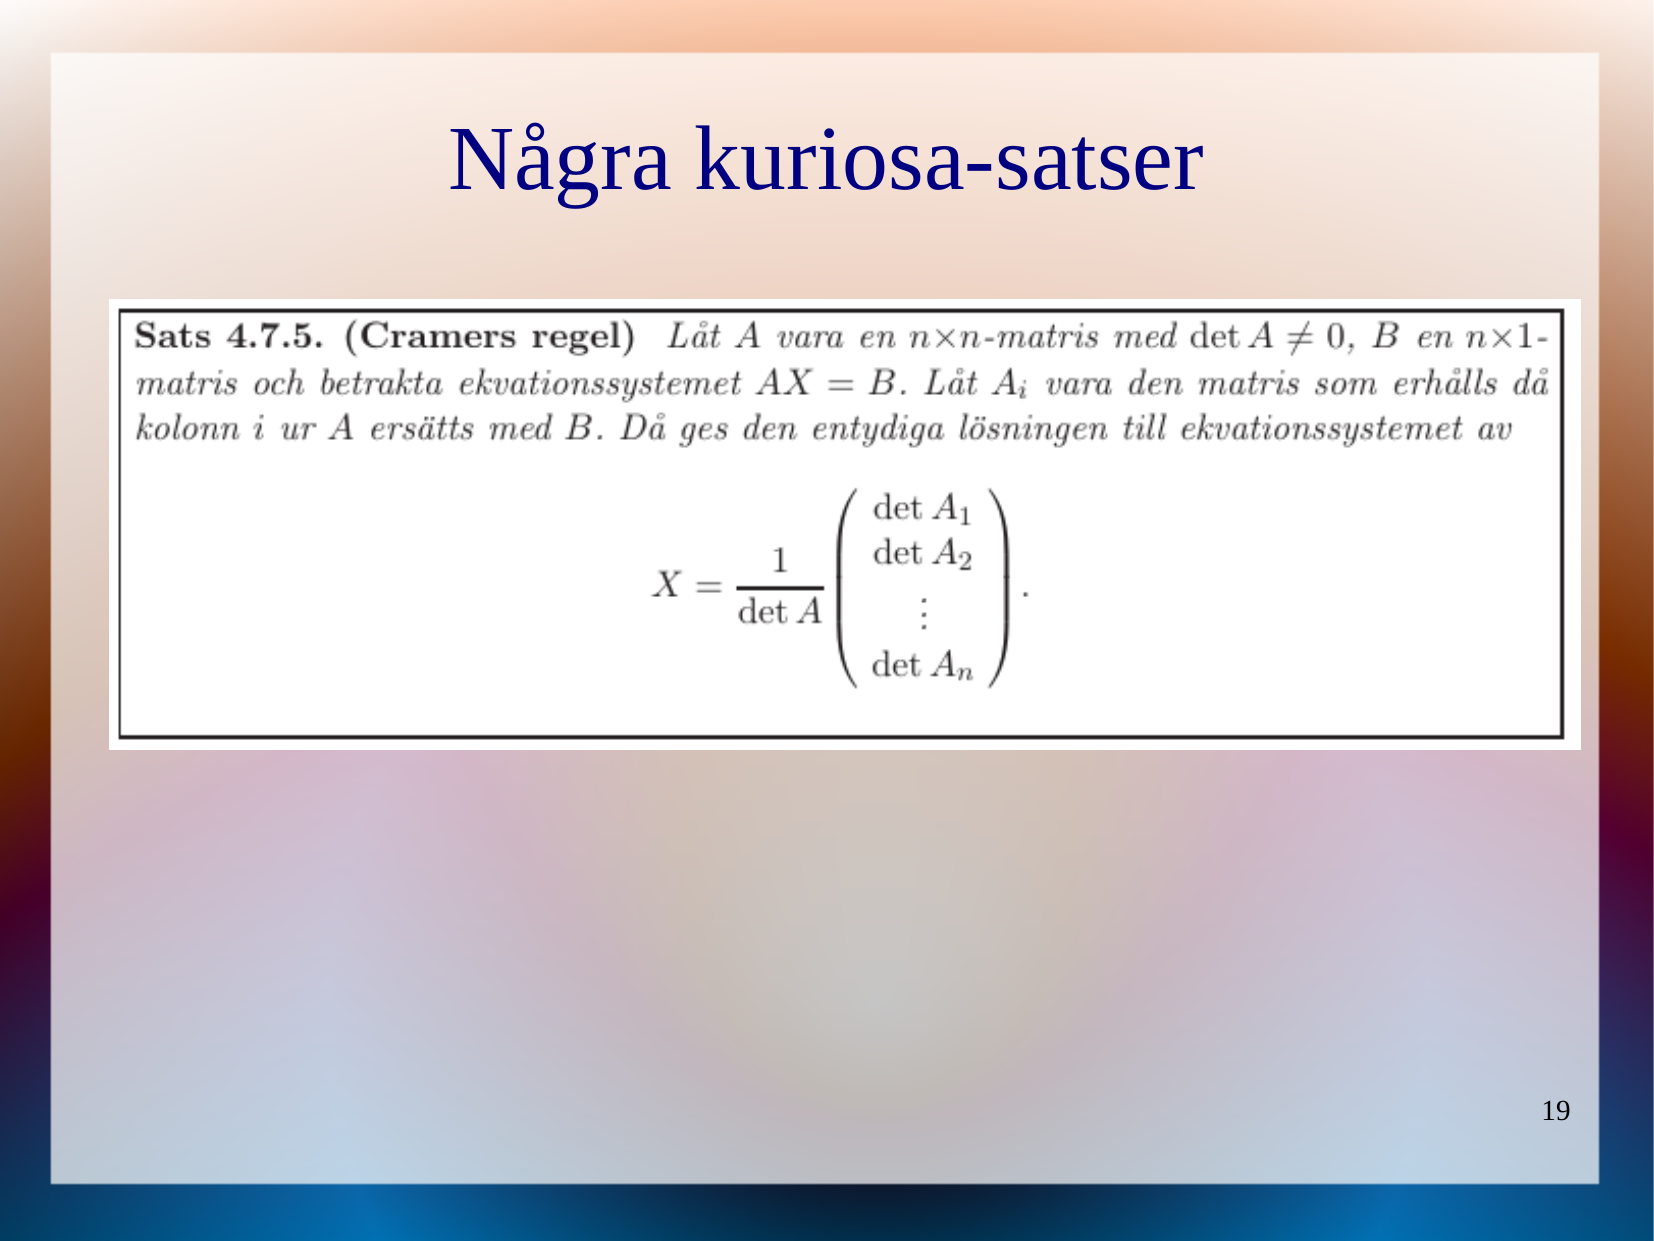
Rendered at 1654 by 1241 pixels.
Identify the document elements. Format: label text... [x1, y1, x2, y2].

title Några kuriosa-satser [82, 55, 1571, 263]
picture [0, 0, 1654, 1241]
